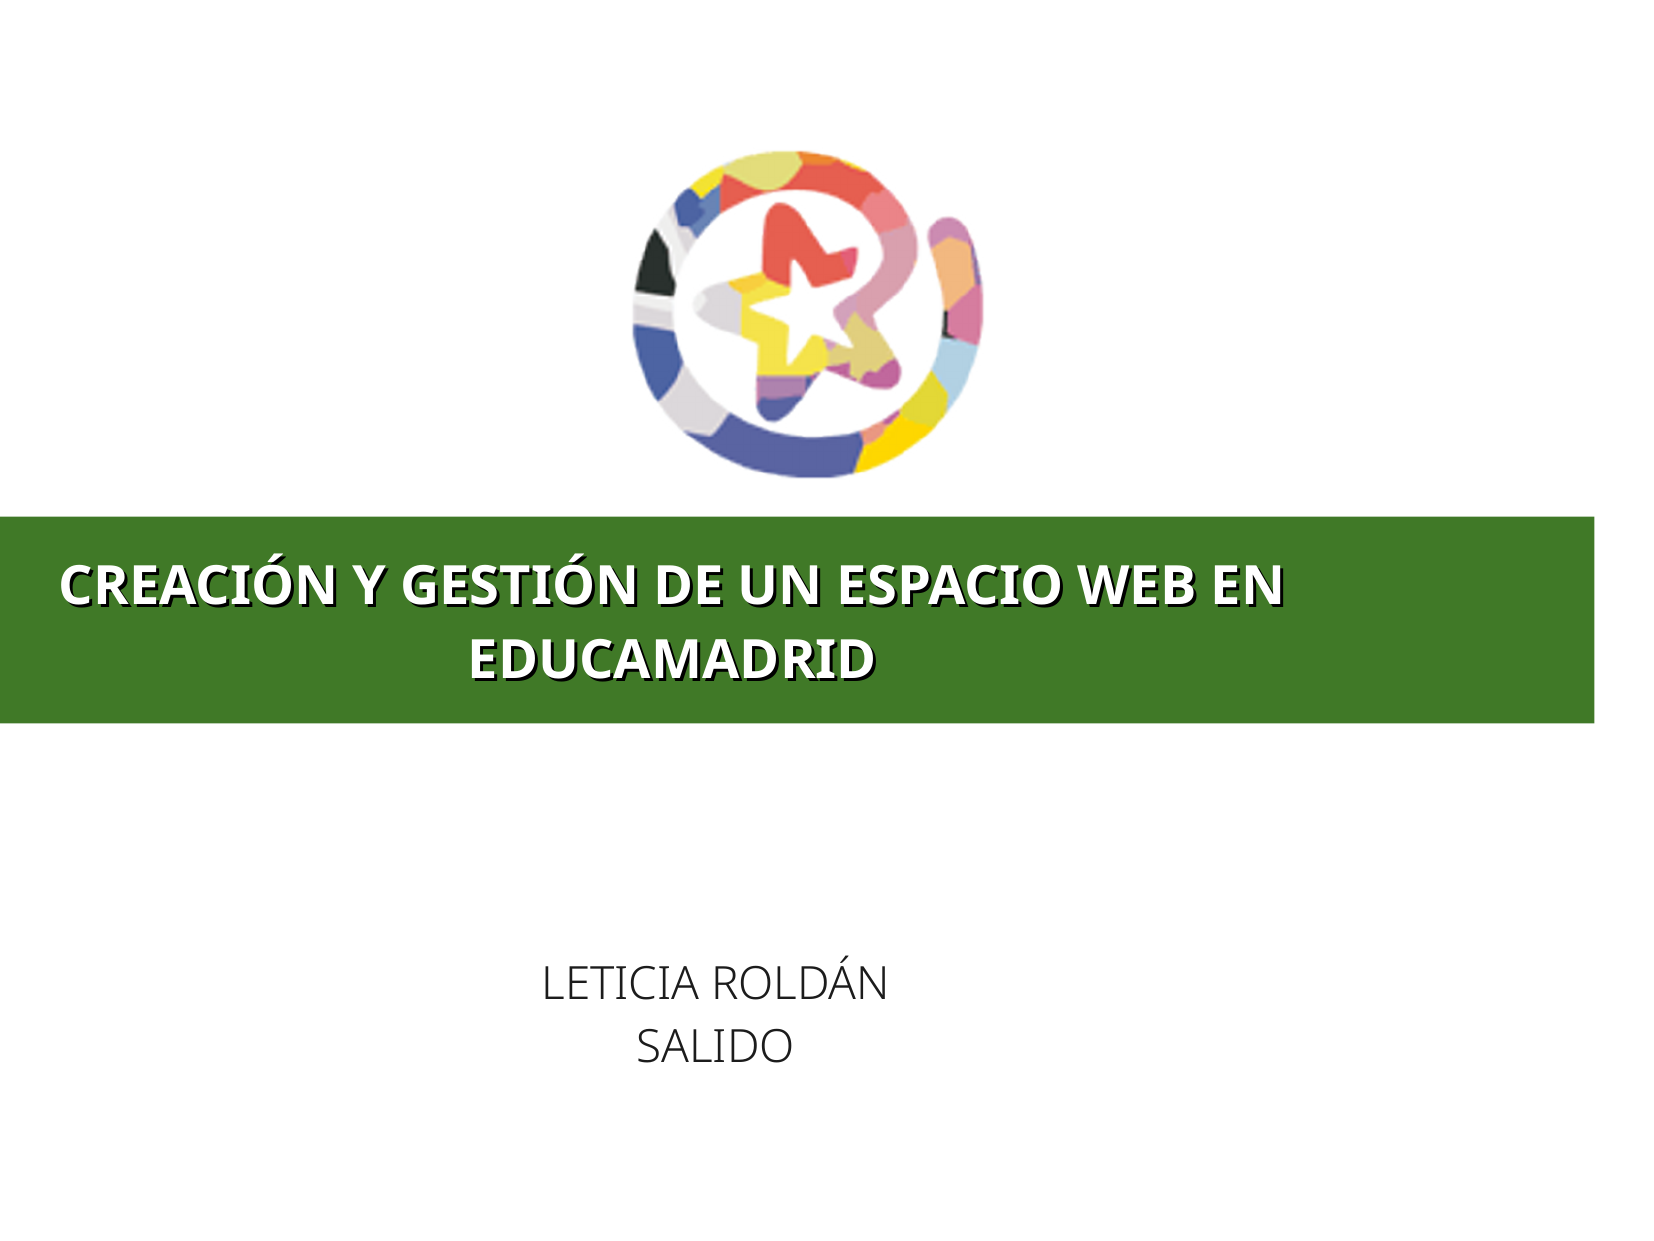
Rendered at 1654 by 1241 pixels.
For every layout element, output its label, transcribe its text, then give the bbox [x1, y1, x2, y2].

title CREACIÓN Y GESTIÓN DE UN ESPACIO WEB EN EDUCAMADRID [59, 546, 1595, 694]
picture [613, 119, 1001, 508]
subtitle LETICIA ROLDÁN SALIDO [541, 951, 1049, 1025]
